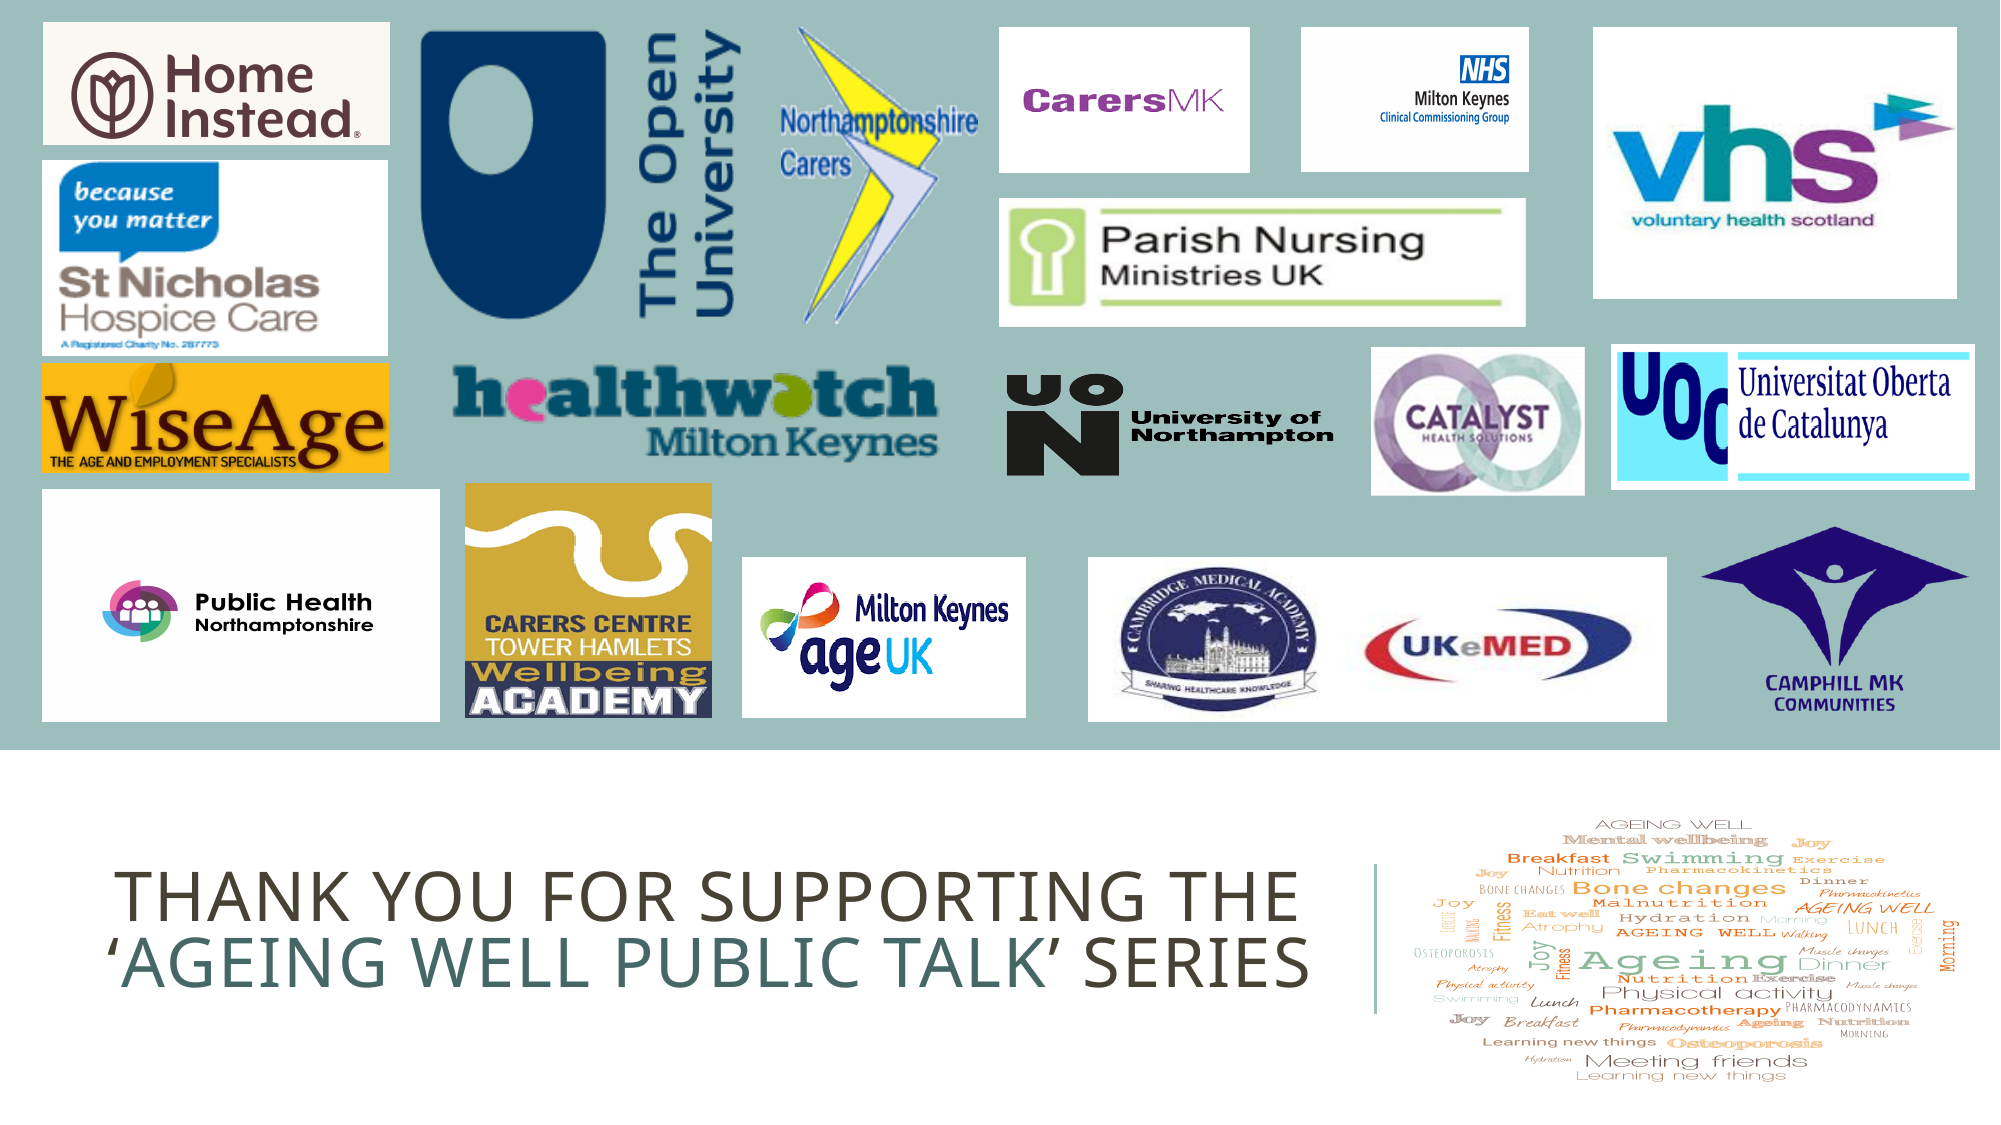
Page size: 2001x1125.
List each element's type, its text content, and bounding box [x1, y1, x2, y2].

picture [1088, 344, 2000, 783]
title Thank you for supporting the ‘Ageing Well Public talk’ series [83, 800, 1337, 1069]
picture [42, 489, 440, 722]
picture [42, 25, 1586, 542]
picture [1301, 27, 1529, 172]
picture [1593, 27, 1957, 299]
picture [465, 483, 712, 718]
picture [1389, 804, 1975, 1098]
picture [43, 22, 390, 145]
picture [742, 558, 1026, 718]
